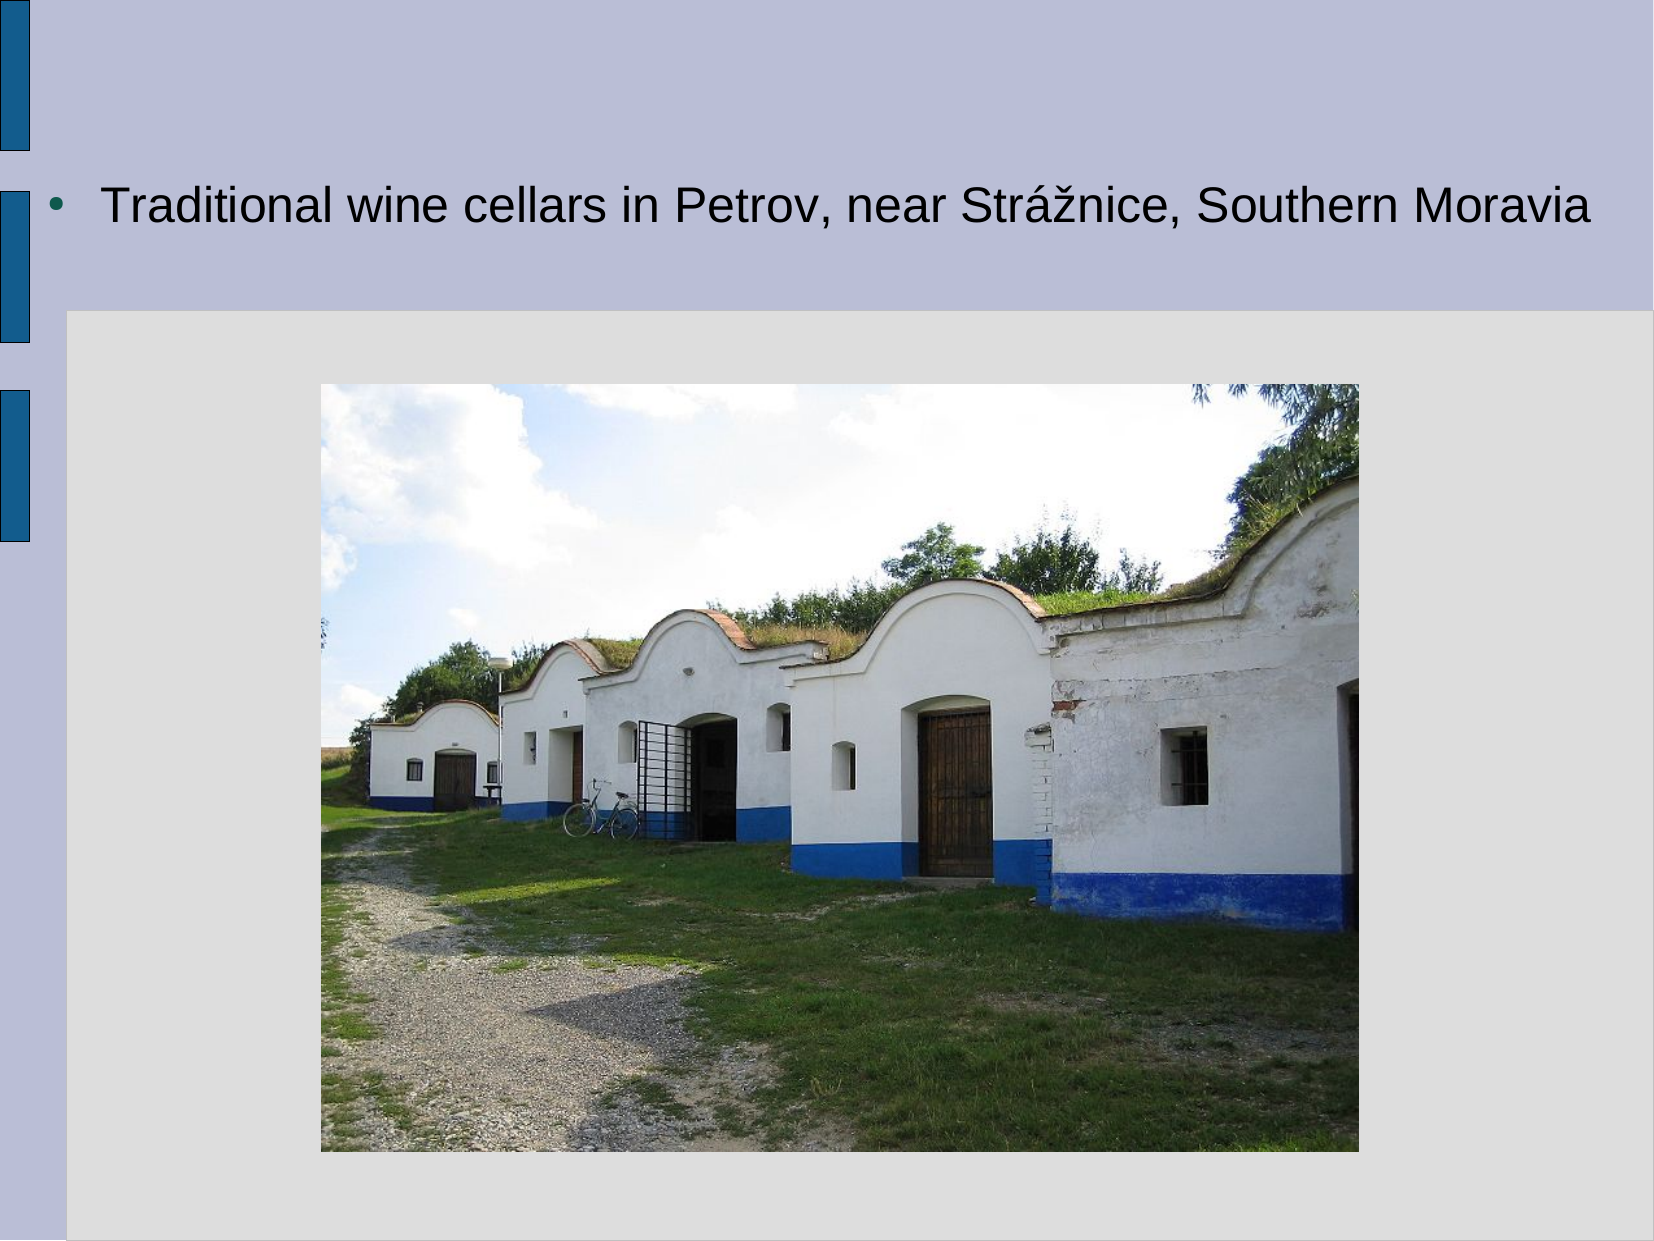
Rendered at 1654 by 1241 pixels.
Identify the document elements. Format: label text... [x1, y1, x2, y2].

picture [321, 384, 1359, 1152]
list Traditional wine cellars in Petrov, near Strážnice, Southern Moravia [29, 177, 1625, 959]
